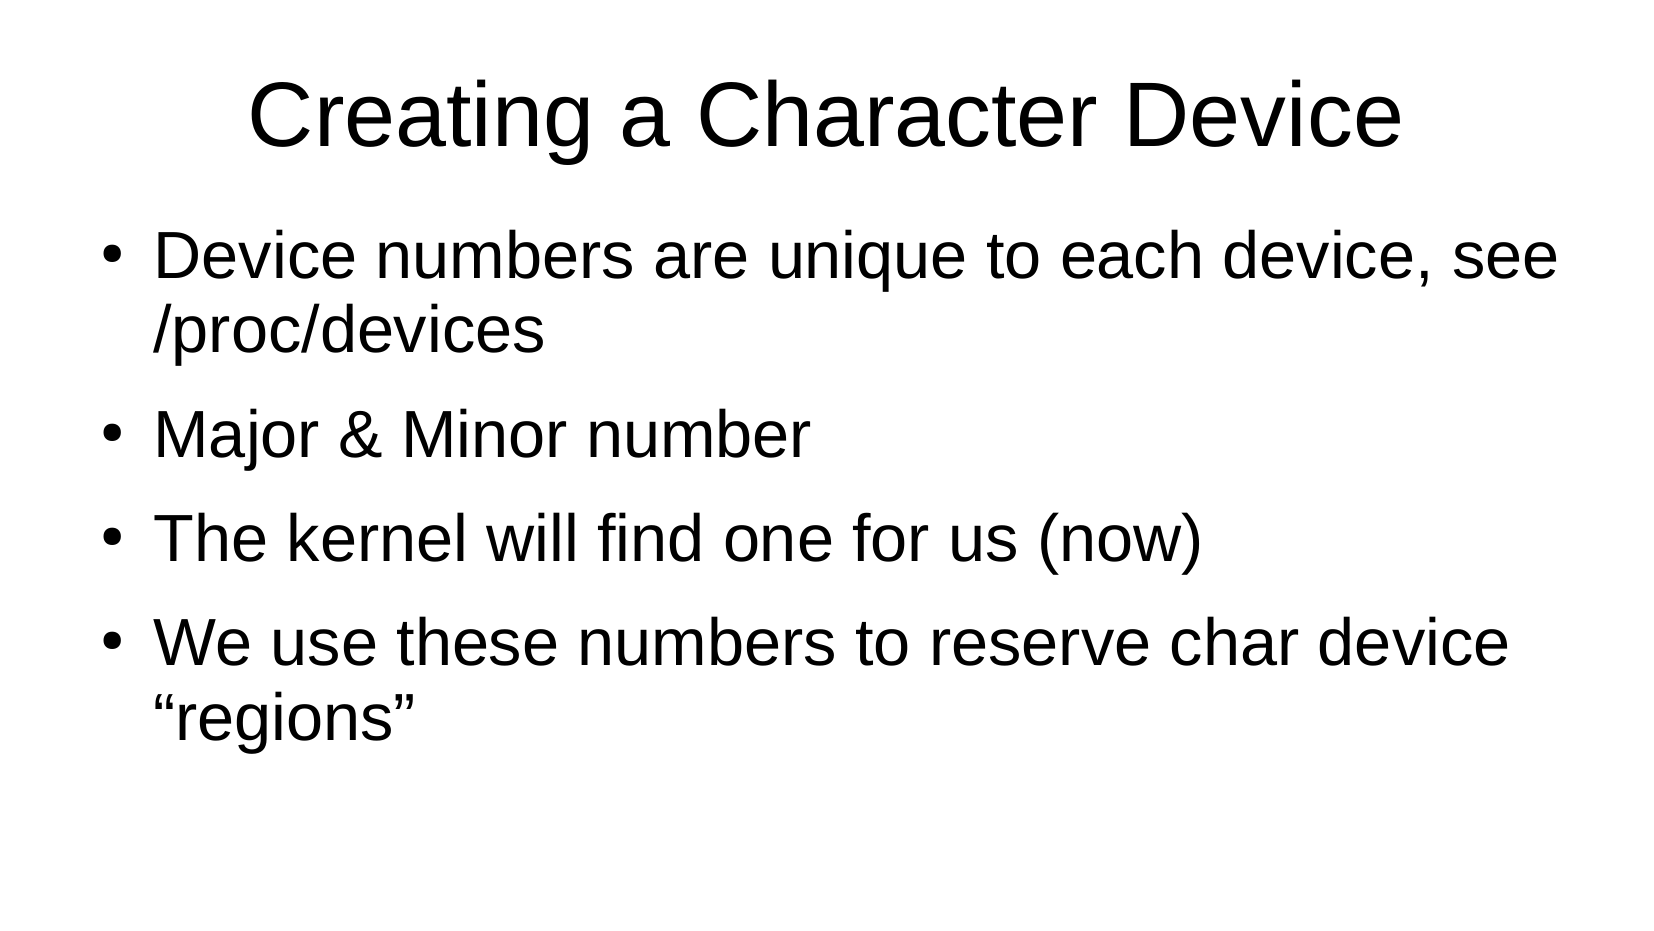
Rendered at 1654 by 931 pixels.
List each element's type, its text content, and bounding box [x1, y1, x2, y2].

list Device numbers are unique to each device, see /proc/devices Major & Minor number The kernel will find one for us (now) We use these numbers to reserve char device “regions” [82, 217, 1571, 758]
title Creating a Character Device [82, 37, 1571, 193]
